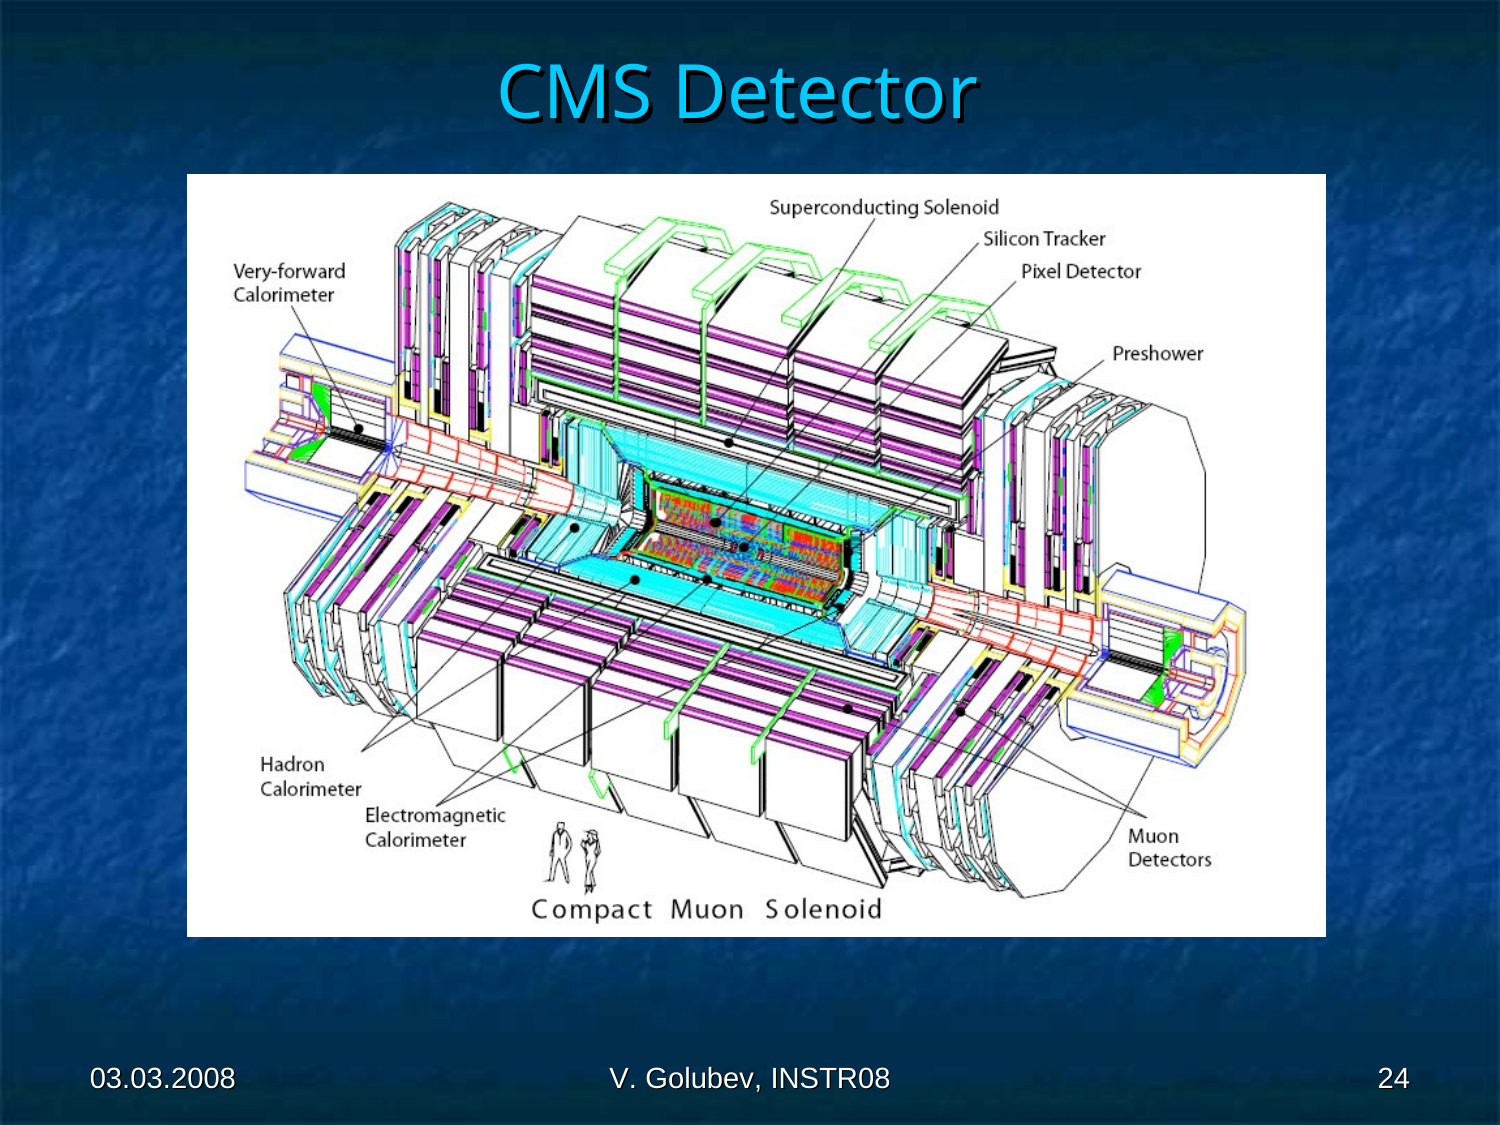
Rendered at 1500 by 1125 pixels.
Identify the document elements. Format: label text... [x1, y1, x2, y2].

picture [225, 1079, 231, 1086]
picture [673, 1075, 680, 1086]
picture [135, 1071, 142, 1086]
picture [863, 1071, 870, 1086]
picture [208, 1071, 215, 1086]
picture [843, 1071, 852, 1078]
picture [192, 1071, 199, 1086]
picture [0, 0, 1500, 1125]
title CMS Detector [62, 37, 1413, 143]
picture [713, 1075, 718, 1086]
picture [95, 1071, 101, 1086]
picture [784, 1074, 789, 1083]
